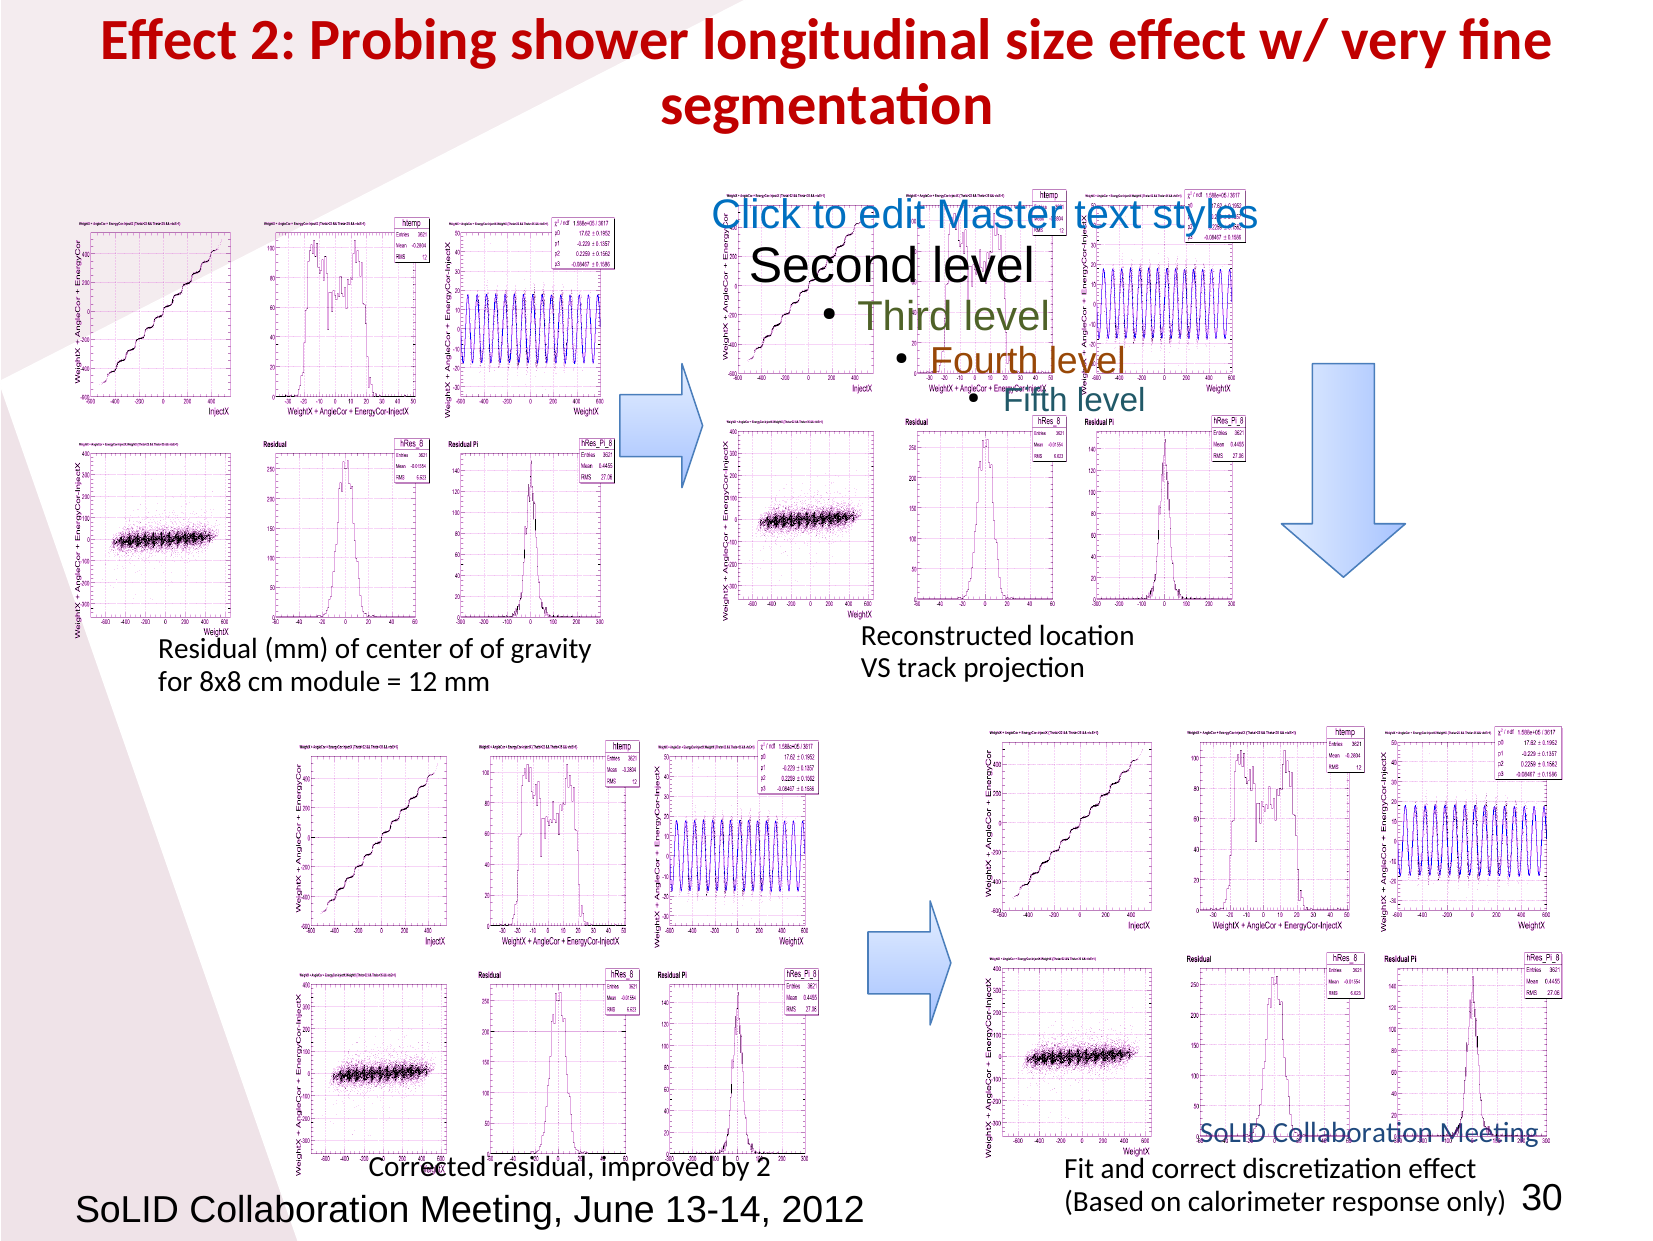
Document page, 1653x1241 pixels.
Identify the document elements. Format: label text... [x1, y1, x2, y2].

picture [716, 184, 1254, 636]
text_box [619, 363, 703, 488]
picture [978, 721, 1571, 1173]
picture [68, 212, 623, 653]
text_box Residual (mm) of center of of gravity for 8x8 cm module = 12 mm [143, 625, 614, 706]
picture [289, 735, 827, 1191]
text_box Corrected residual, improved by 2 [354, 1143, 787, 1191]
text_box Reconstructed location VS track projection [846, 611, 1157, 692]
text_box [867, 900, 951, 1025]
text_box [1281, 363, 1406, 578]
text_box Fit and correct discretization effect (Based on calorimeter response only) [1049, 1145, 1522, 1226]
title Effect 2: Probing shower longitudinal size effect w/ very fine segmentation [82, 0, 1571, 207]
